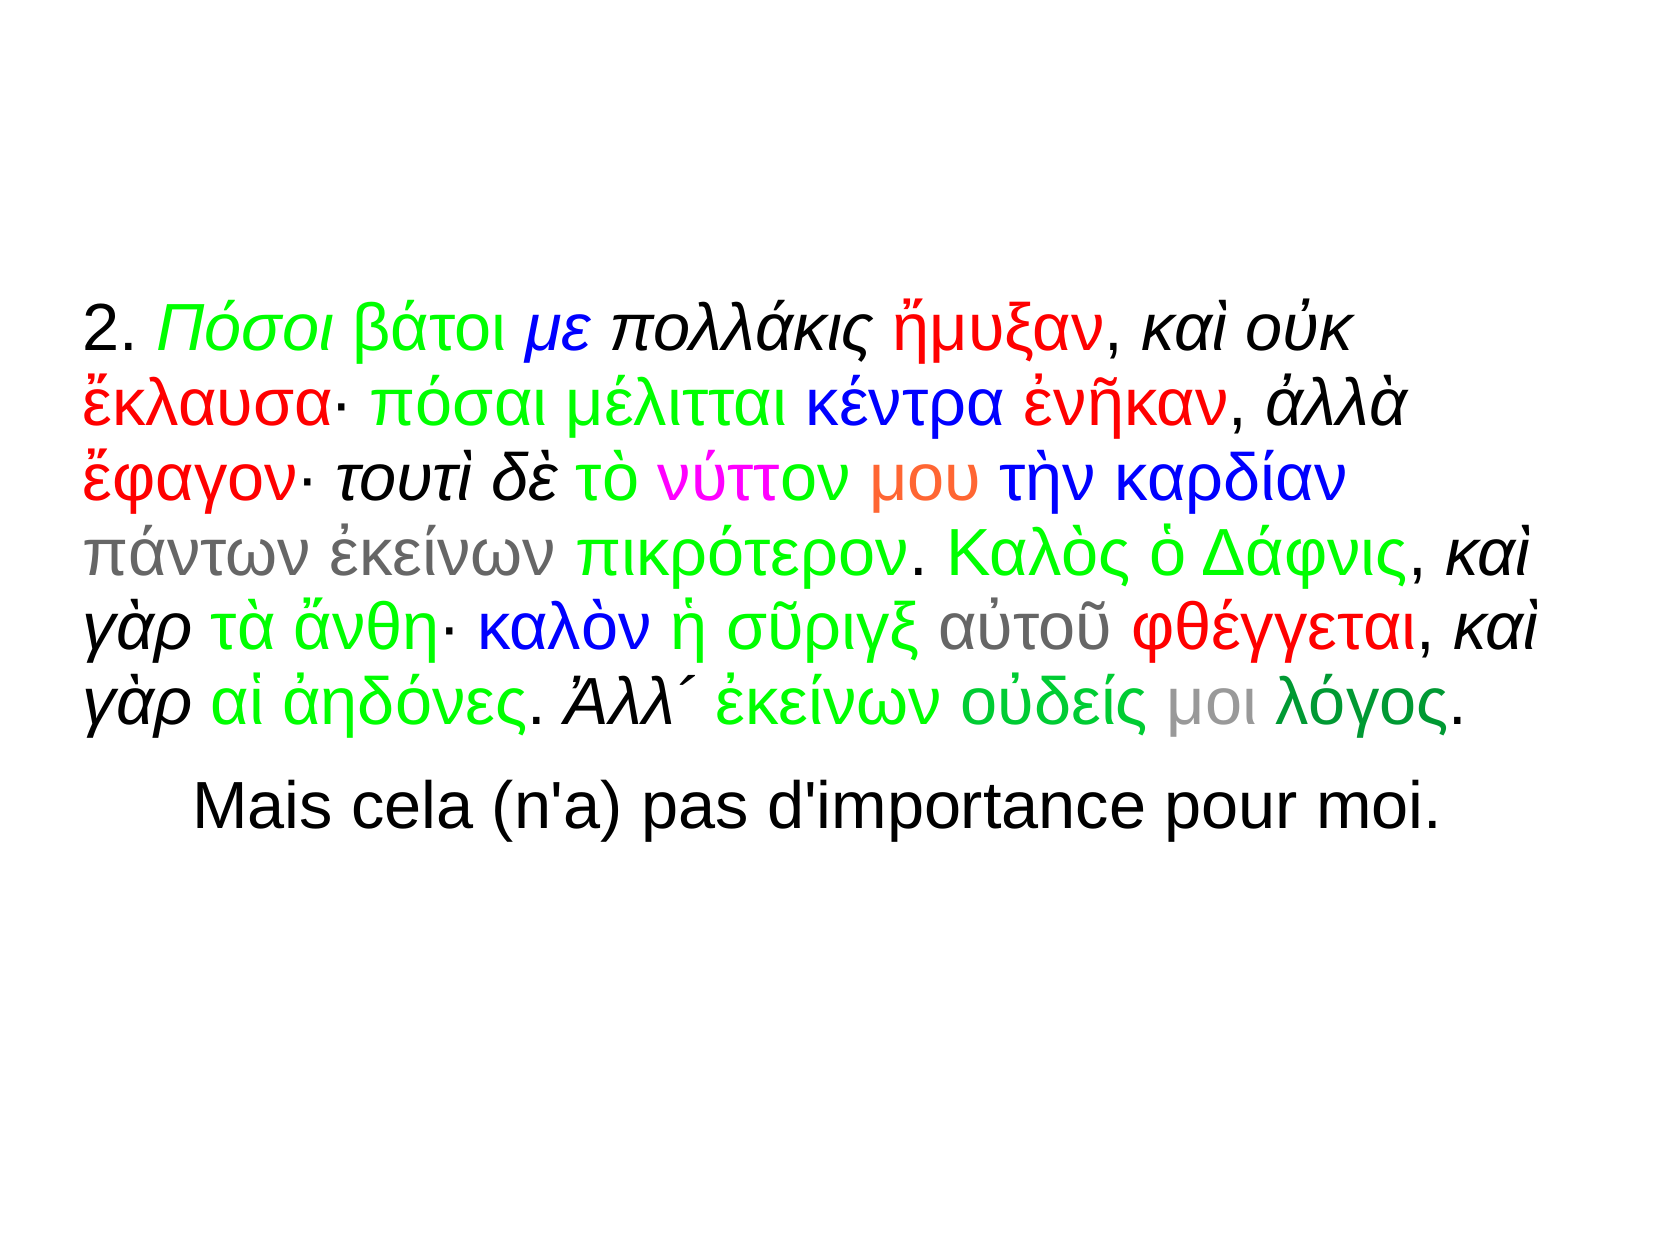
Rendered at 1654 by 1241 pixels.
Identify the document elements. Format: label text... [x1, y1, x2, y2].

list 2. Πόσοι βάτοι με πολλάκις ἤμυξαν, καὶ οὐκ ἔκλαυσα· πόσαι μέλιτται κέντρα ἐνῆκαν, ἀλλὰ ἔφαγον· τουτὶ δὲ τὸ νύττον μου τὴν καρδίαν πάντων ἐκείνων πικρότερον. Καλὸς ὁ Δάφνις, καὶ γὰρ τὰ ἄνθη· καλὸν ἡ σῦριγξ αὐτοῦ φθέγγεται, καὶ γὰρ αἱ ἀηδόνες. Ἀλλ´ ἐκείνων οὐδείς μοι λόγος. Mais cela (n'a) pas d'importance pour moi. [82, 290, 1571, 1109]
